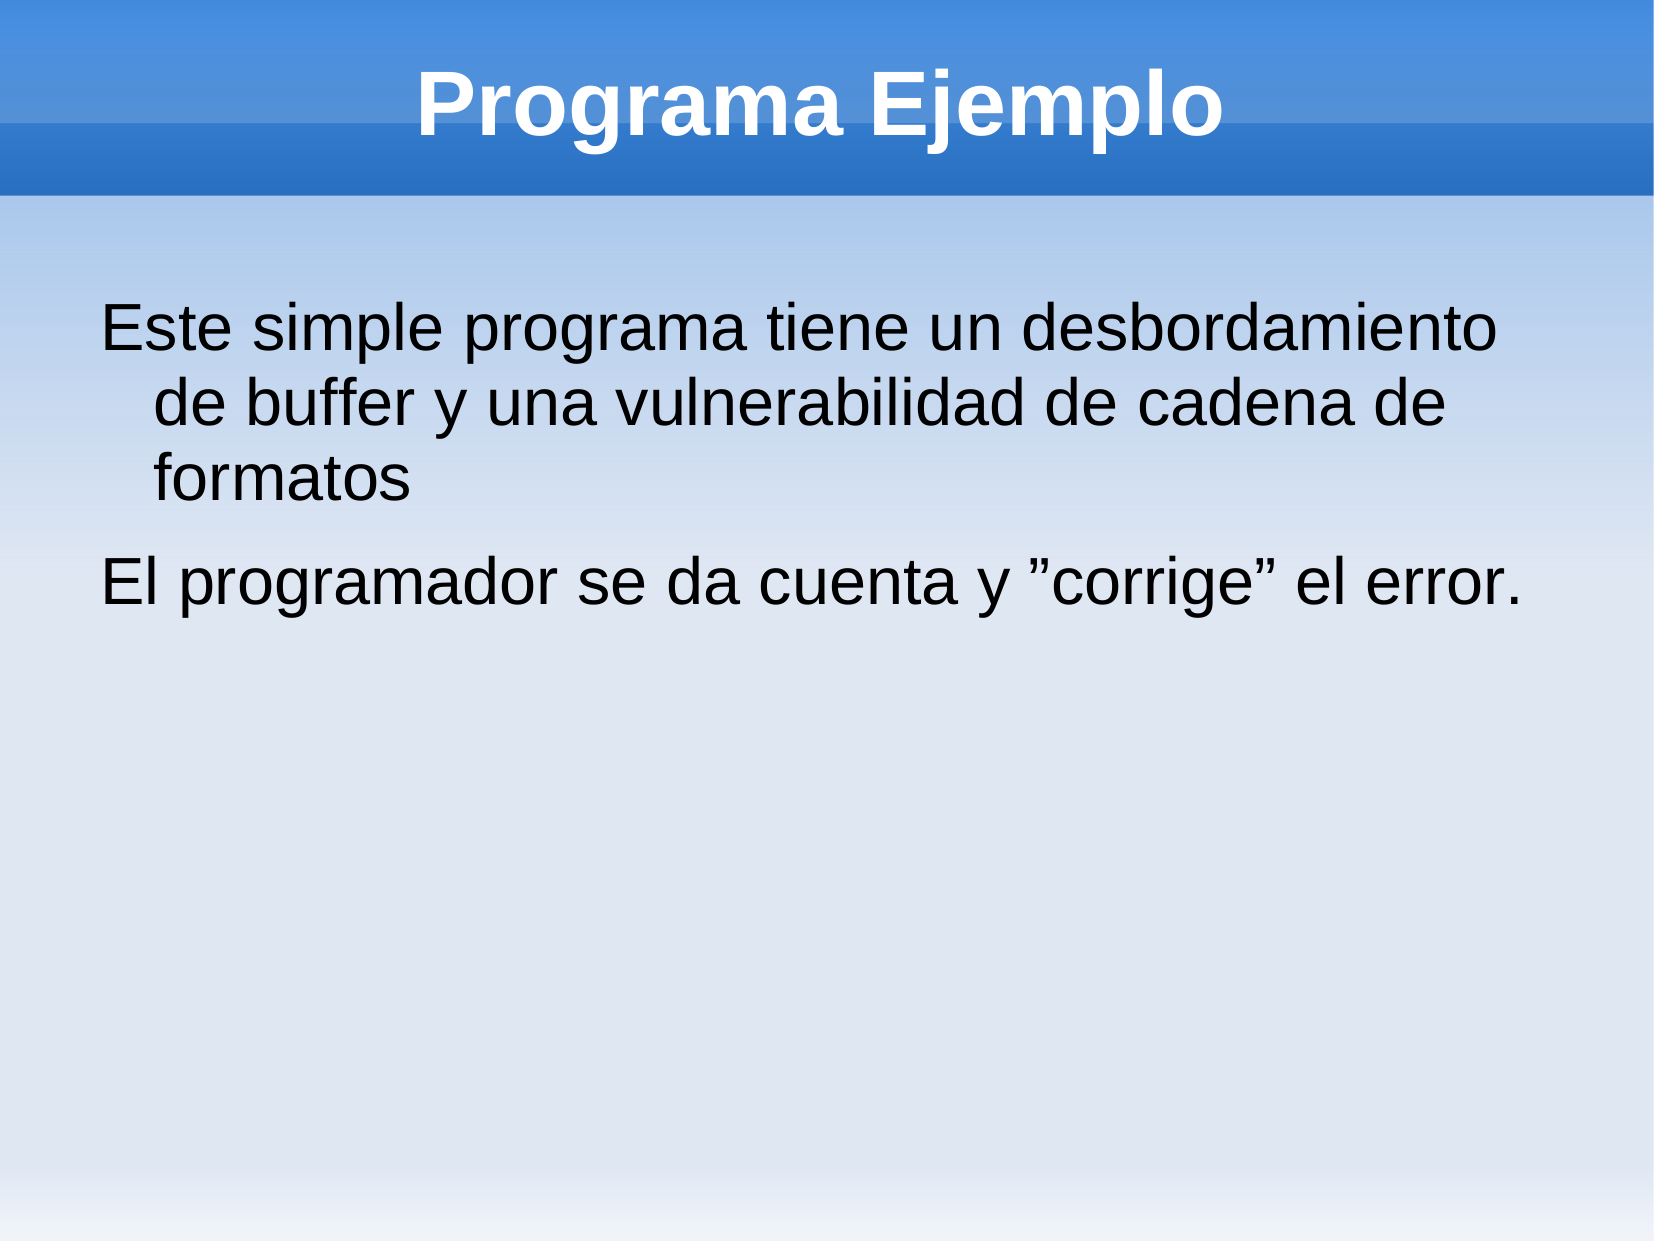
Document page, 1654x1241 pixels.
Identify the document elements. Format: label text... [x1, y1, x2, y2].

list Este simple programa tiene un desbordamiento de buffer y una vulnerabilidad de cadena de formatos El programador se da cuenta y ”corrige” el error. [82, 290, 1571, 1094]
title Programa Ejemplo [76, 7, 1565, 200]
picture [0, 0, 1654, 1241]
